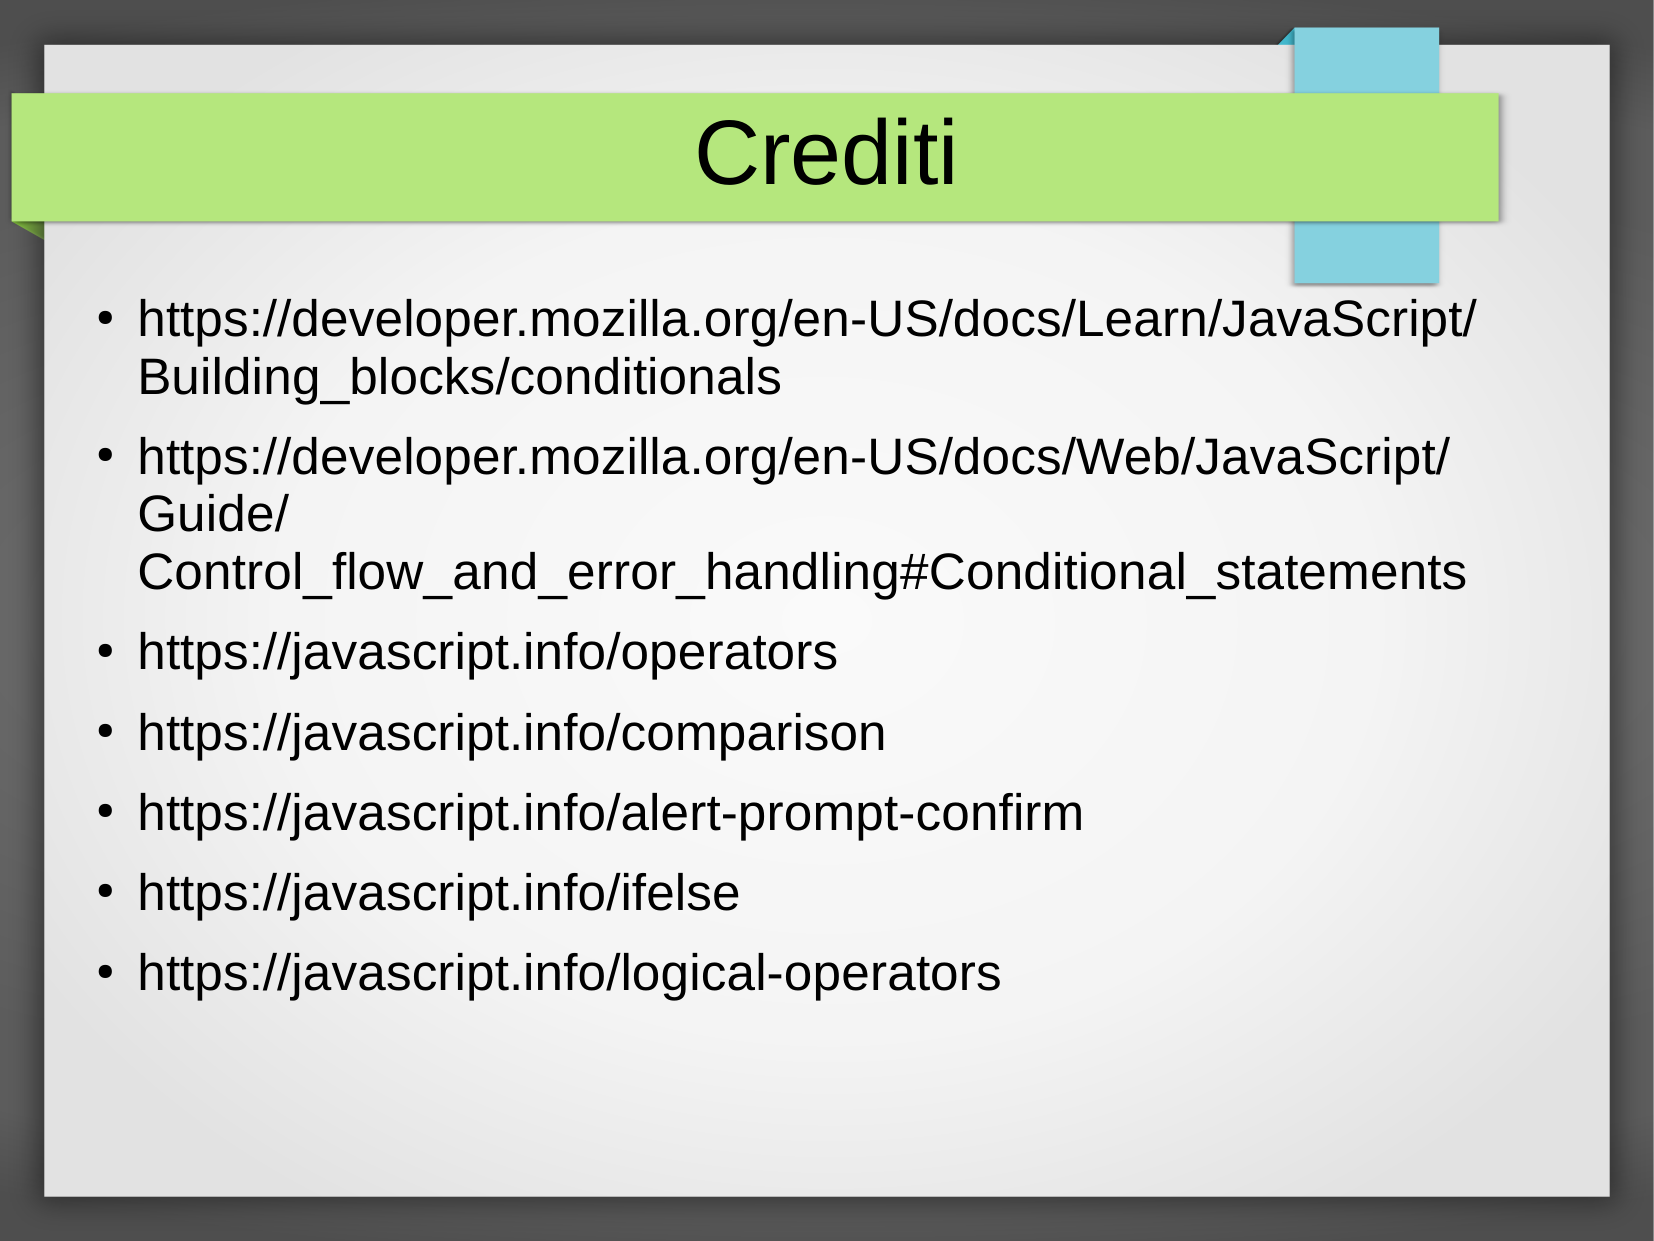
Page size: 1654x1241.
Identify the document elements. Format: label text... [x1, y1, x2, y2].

title Crediti [82, 49, 1571, 257]
picture [0, 0, 1654, 1241]
list https://developer.mozilla.org/en-US/docs/Learn/JavaScript/Building_blocks/conditionals https://developer.mozilla.org/en-US/docs/Web/JavaScript/Guide/Control_flow_and_error_handling#Conditional_statements https://javascript.info/operators https://javascript.info/comparison https://javascript.info/alert-prompt-confirm https://javascript.info/ifelse https://javascript.info/logical-operators [82, 290, 1571, 1010]
